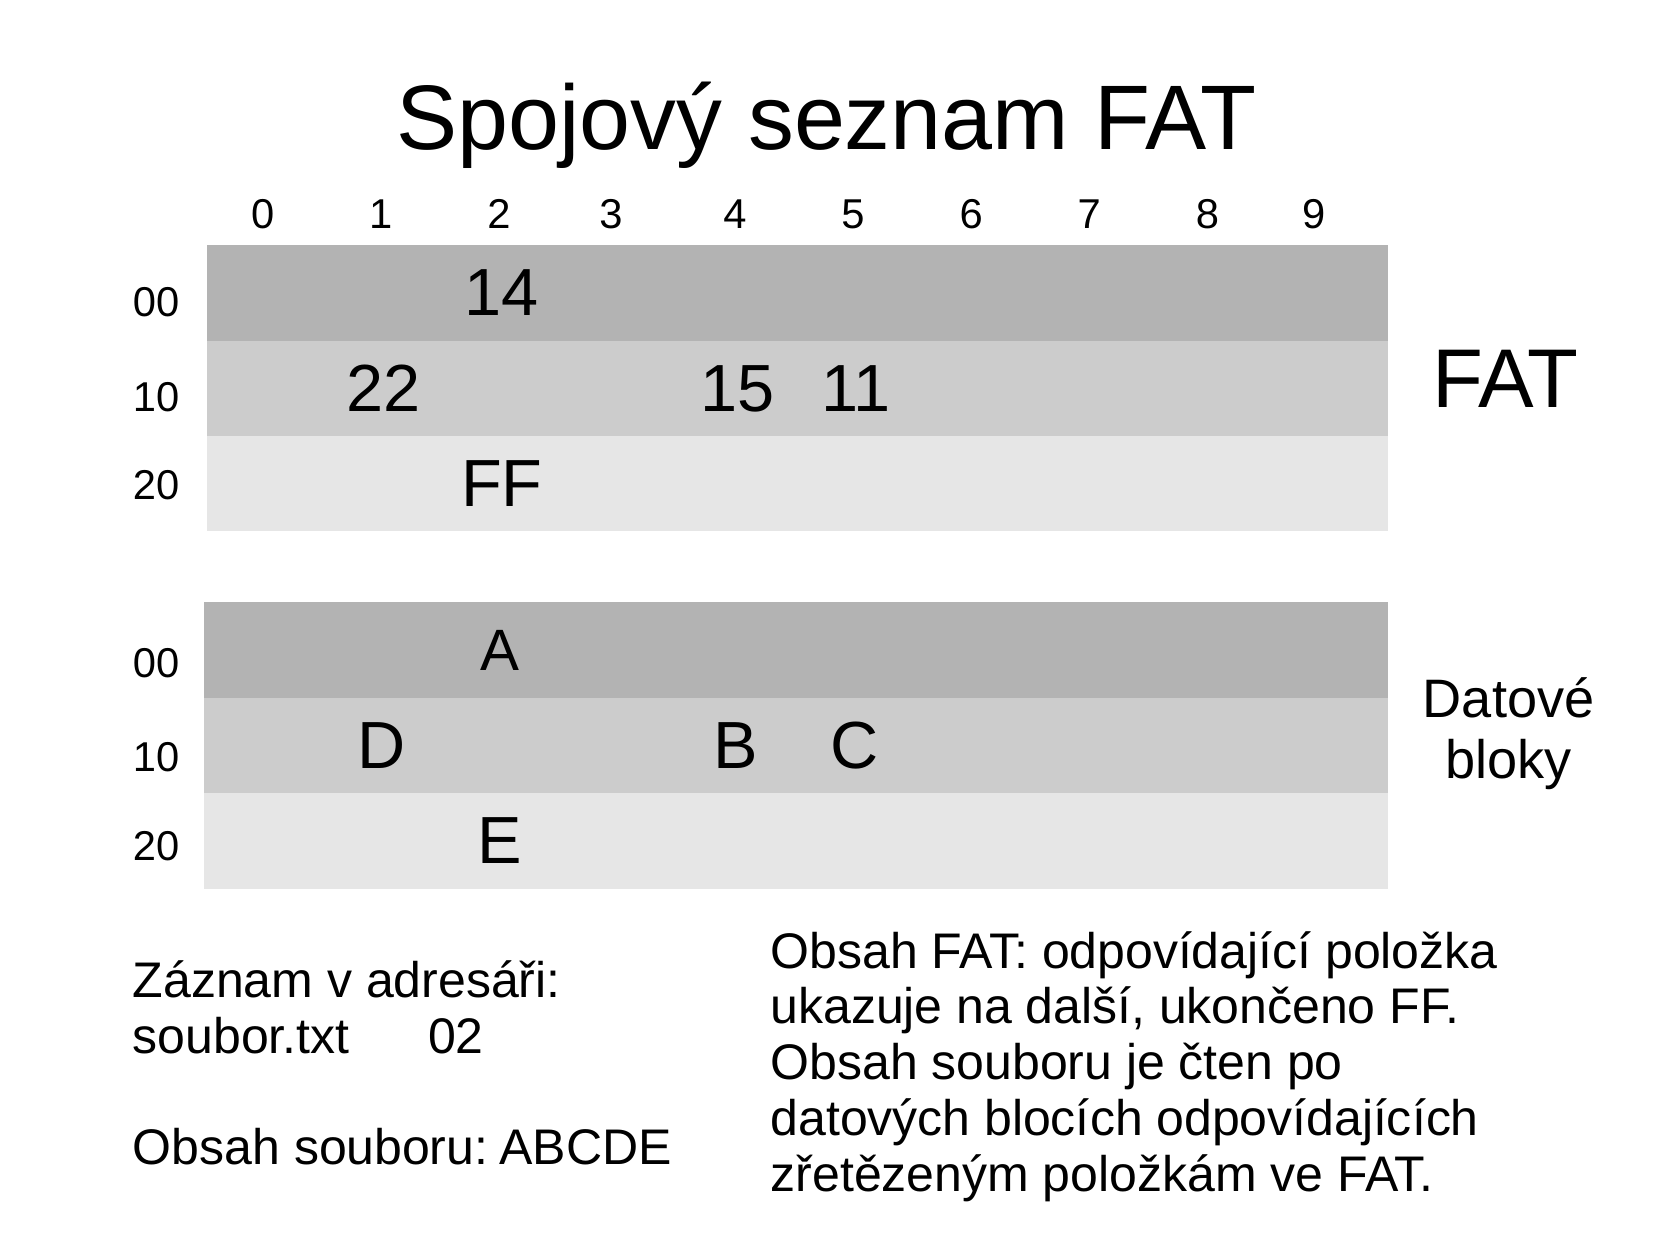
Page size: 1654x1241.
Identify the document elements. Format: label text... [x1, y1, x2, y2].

table_cell [1150, 698, 1269, 793]
table_header [559, 602, 677, 698]
text_box 7 [1062, 183, 1111, 245]
table_cell [1151, 436, 1269, 531]
table_header [1269, 602, 1388, 698]
table_header [795, 602, 914, 698]
table_cell [914, 793, 1032, 889]
text_box Datové bloky [1405, 661, 1613, 798]
table_cell [1150, 793, 1269, 889]
table_header [915, 245, 1033, 341]
table_header [207, 245, 325, 341]
text_box 20 [118, 814, 207, 877]
table_header [797, 245, 915, 341]
table_cell [440, 698, 559, 793]
table_cell 11 [797, 341, 915, 436]
table_cell [1269, 698, 1388, 793]
table_cell [915, 436, 1033, 531]
text_box 4 [708, 183, 756, 245]
table_header [1150, 602, 1269, 698]
table_cell [561, 436, 679, 531]
table_header [677, 602, 795, 698]
table_header [204, 602, 322, 698]
table_cell [204, 793, 322, 889]
table_cell [1032, 698, 1150, 793]
table_cell [1032, 793, 1150, 889]
text_box 0 [236, 183, 284, 245]
table_cell E [440, 793, 559, 889]
table_cell [322, 793, 440, 889]
table_cell 22 [325, 341, 443, 436]
table_cell 15 [679, 341, 797, 436]
text_box 6 [944, 183, 993, 245]
table_header [325, 245, 443, 341]
table_header [1033, 245, 1151, 341]
table_cell [795, 793, 914, 889]
table_cell [443, 341, 561, 436]
table_header 14 [443, 245, 561, 341]
table_cell [1033, 341, 1151, 436]
table_header [679, 245, 797, 341]
text_box 2 [472, 183, 520, 245]
text_box 8 [1181, 183, 1229, 245]
table_cell [1269, 436, 1388, 531]
table_cell [1151, 341, 1269, 436]
text_box 5 [826, 183, 875, 245]
table_cell [1269, 341, 1388, 436]
title Spojový seznam FAT [82, 21, 1571, 214]
table_cell [559, 698, 677, 793]
table_cell C [795, 698, 914, 793]
table_cell B [677, 698, 795, 793]
text_box FAT [1417, 324, 1595, 433]
table_cell FF [443, 436, 561, 531]
table_cell [1033, 436, 1151, 531]
table_header [322, 602, 440, 698]
table_cell [561, 341, 679, 436]
table_header [1151, 245, 1269, 341]
text_box 10 [118, 726, 207, 788]
table_header A [440, 602, 559, 698]
table_cell [677, 793, 795, 889]
table_header [1269, 245, 1388, 341]
text_box 20 [118, 454, 207, 517]
table_cell [207, 436, 325, 531]
text_box 10 [118, 366, 207, 428]
table_cell [797, 436, 915, 531]
text_box 9 [1287, 183, 1335, 245]
table_cell [1269, 793, 1388, 889]
table_header [561, 245, 679, 341]
text_box 1 [354, 183, 402, 245]
table_cell [207, 341, 325, 436]
text_box 3 [584, 183, 632, 245]
text_box 00 [118, 271, 207, 333]
table_header [1032, 602, 1150, 698]
table_cell [204, 698, 322, 793]
text_box 00 [118, 631, 207, 694]
table_cell [679, 436, 797, 531]
table_cell [914, 698, 1032, 793]
table_cell D [322, 698, 440, 793]
table_cell [325, 436, 443, 531]
table_header [914, 602, 1032, 698]
table_cell [915, 341, 1033, 436]
text_box Obsah FAT: odpovídající položka ukazuje na další, ukončeno FF. Obsah souboru je čten po datových blocích odpovídajících zřetězeným položkám ve FAT. [755, 915, 1571, 1209]
table_cell [559, 793, 677, 889]
text_box Záznam v adresáři: soubor.txt 02 Obsah souboru: ABCDE [118, 944, 709, 1183]
